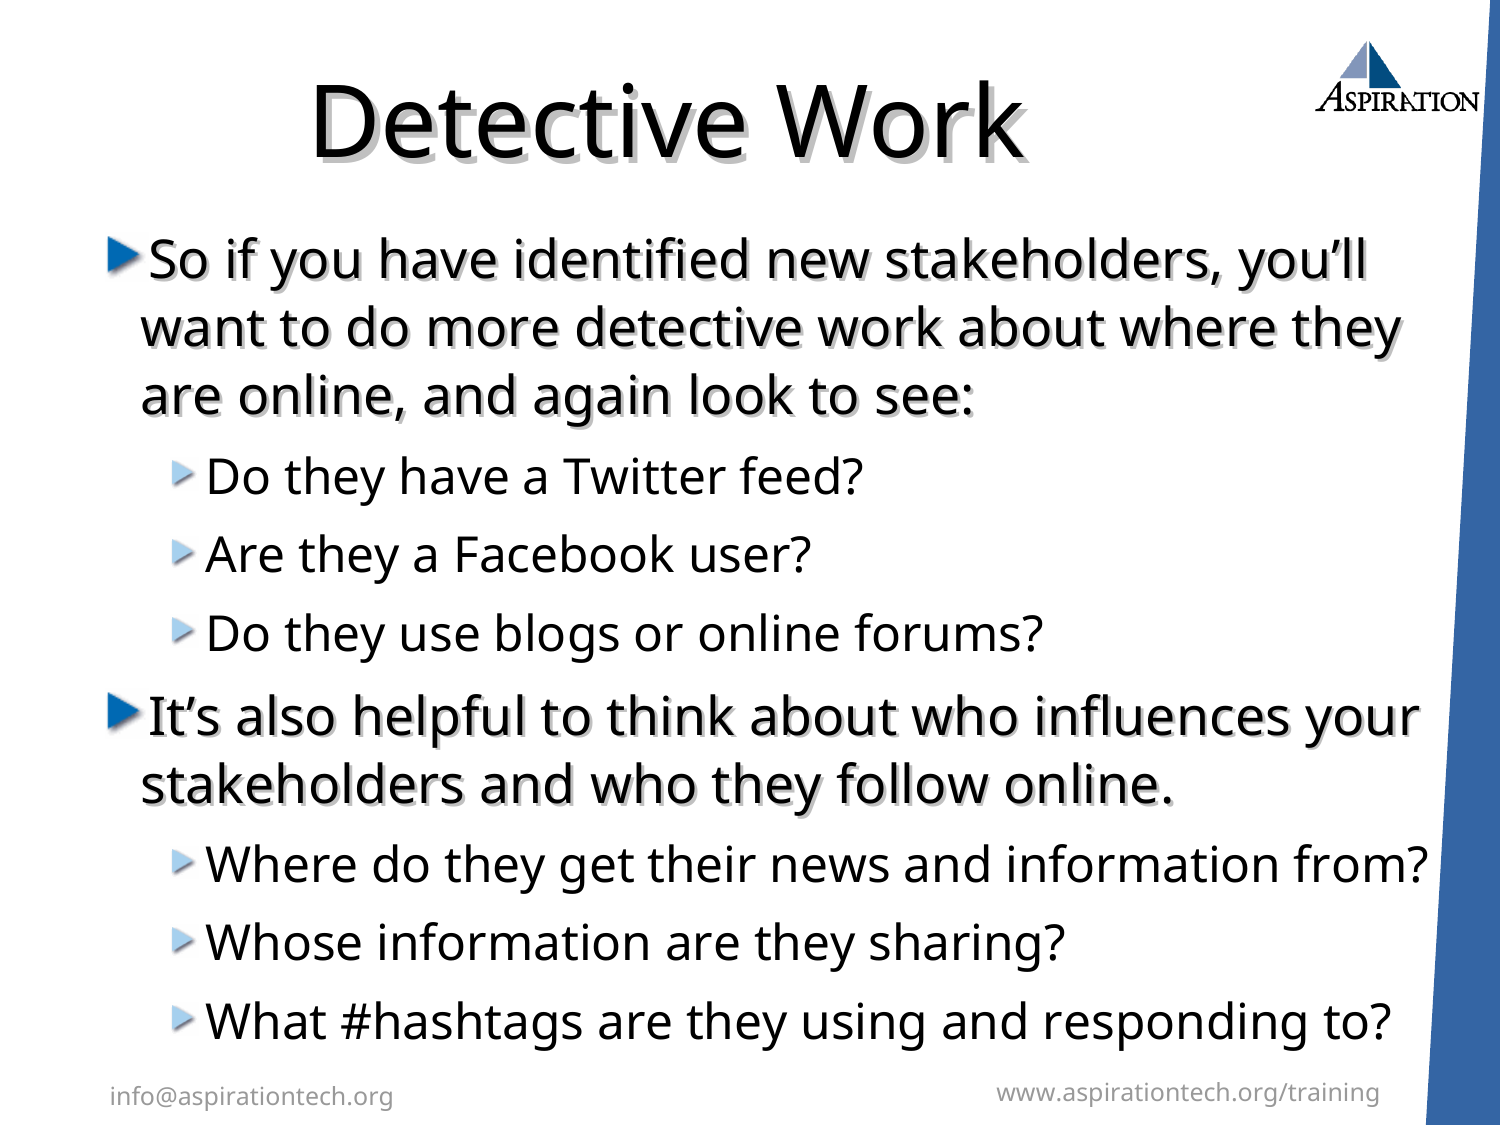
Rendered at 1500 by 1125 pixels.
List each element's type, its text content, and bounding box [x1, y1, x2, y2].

picture [1315, 41, 1480, 120]
list So if you have identified new stakeholders, you’ll want to do more detective work about where they are online, and again look to see: Do they have a Twitter feed? Are they a Facebook user? Do they use blogs or online forums? It’s also helpful to think about who influences your stakeholders and who they follow online. Where do they get their news and information from? Whose information are they sharing? What #hashtags are they using and responding to? [49, 221, 1447, 1059]
title Detective Work [49, 19, 1284, 206]
